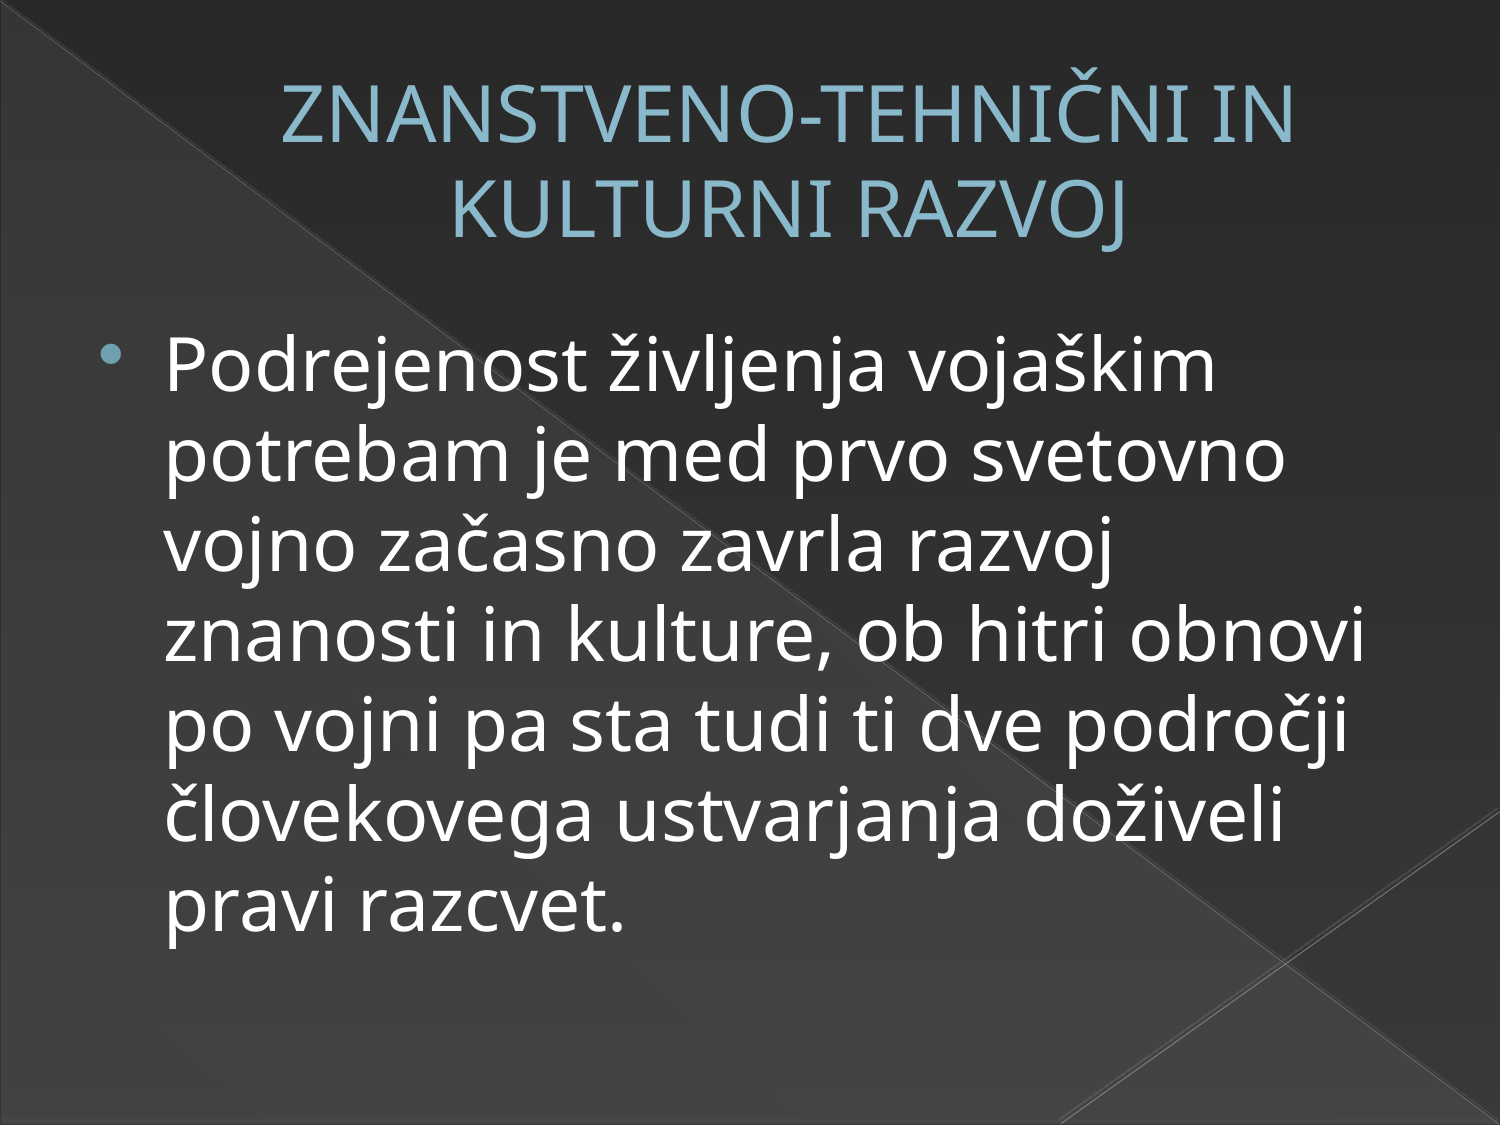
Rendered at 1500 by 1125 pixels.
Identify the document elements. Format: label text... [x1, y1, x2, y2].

title ZNANSTVENO-TEHNIČNI IN KULTURNI RAZVOJ [75, 43, 1425, 274]
list Podrejenost življenja vojaškim potrebam je med prvo svetovno vojno začasno zavrla razvoj znanosti in kulture, ob hitri obnovi po vojni pa sta tudi ti dve področji človekovega ustvarjanja doživeli pravi razcvet. [75, 308, 1425, 1059]
